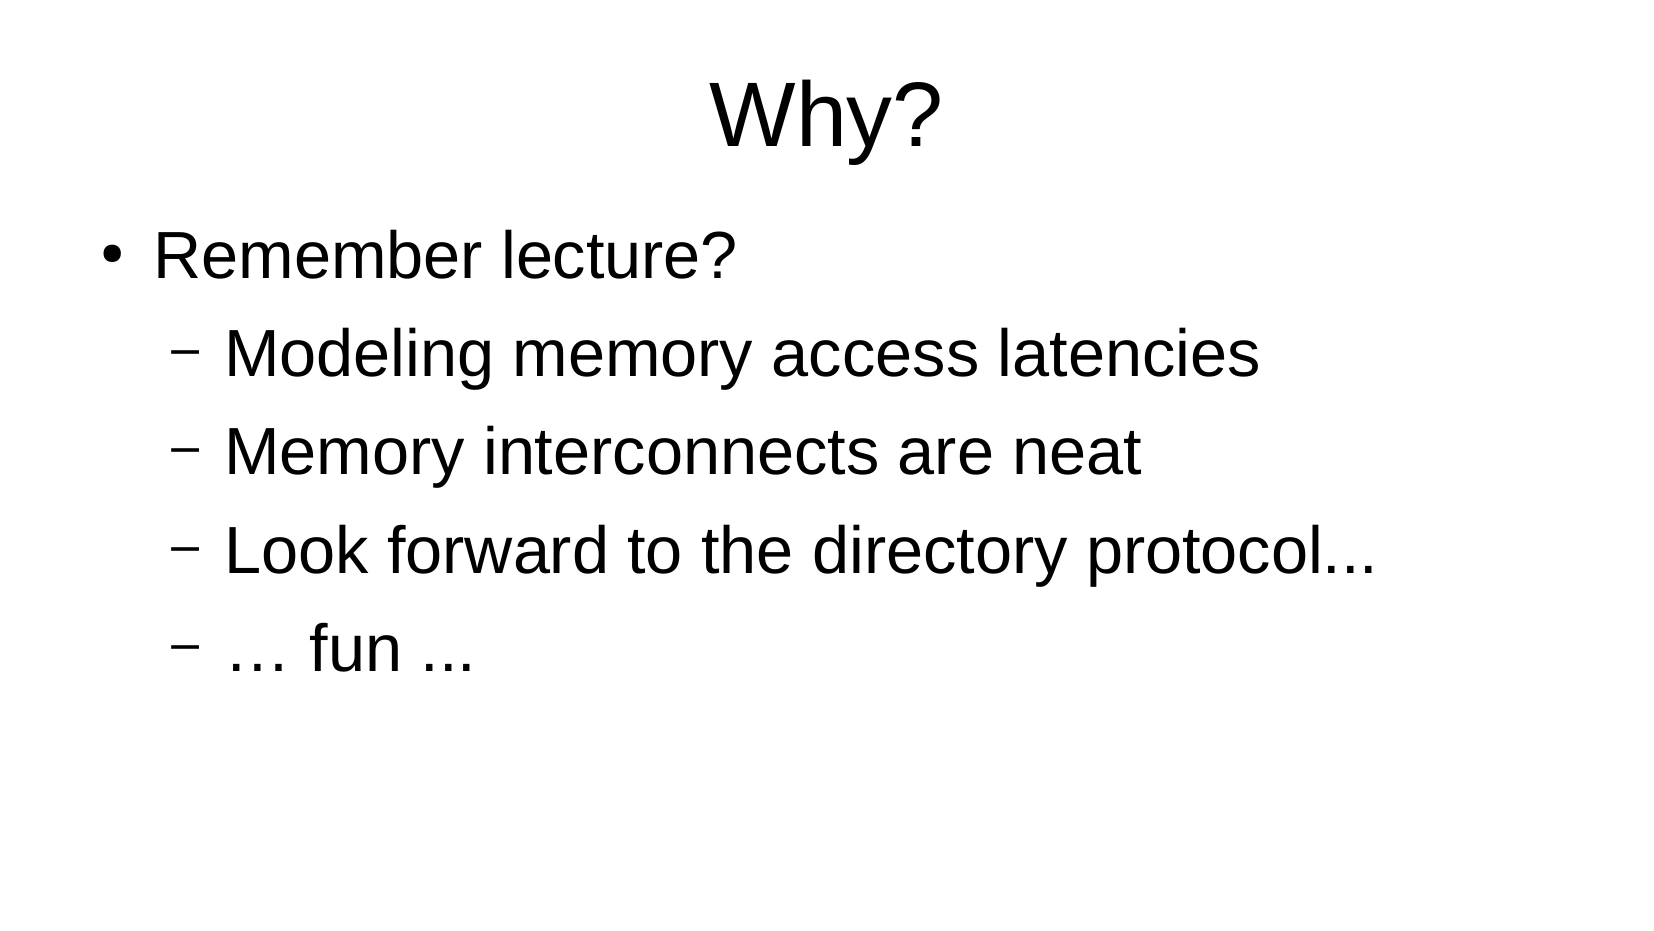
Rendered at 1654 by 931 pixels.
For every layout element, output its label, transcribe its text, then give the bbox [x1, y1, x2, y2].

title Why? [82, 37, 1571, 193]
list Remember lecture? Modeling memory access latencies Memory interconnects are neat Look forward to the directory protocol... … fun ... [82, 217, 1571, 758]
